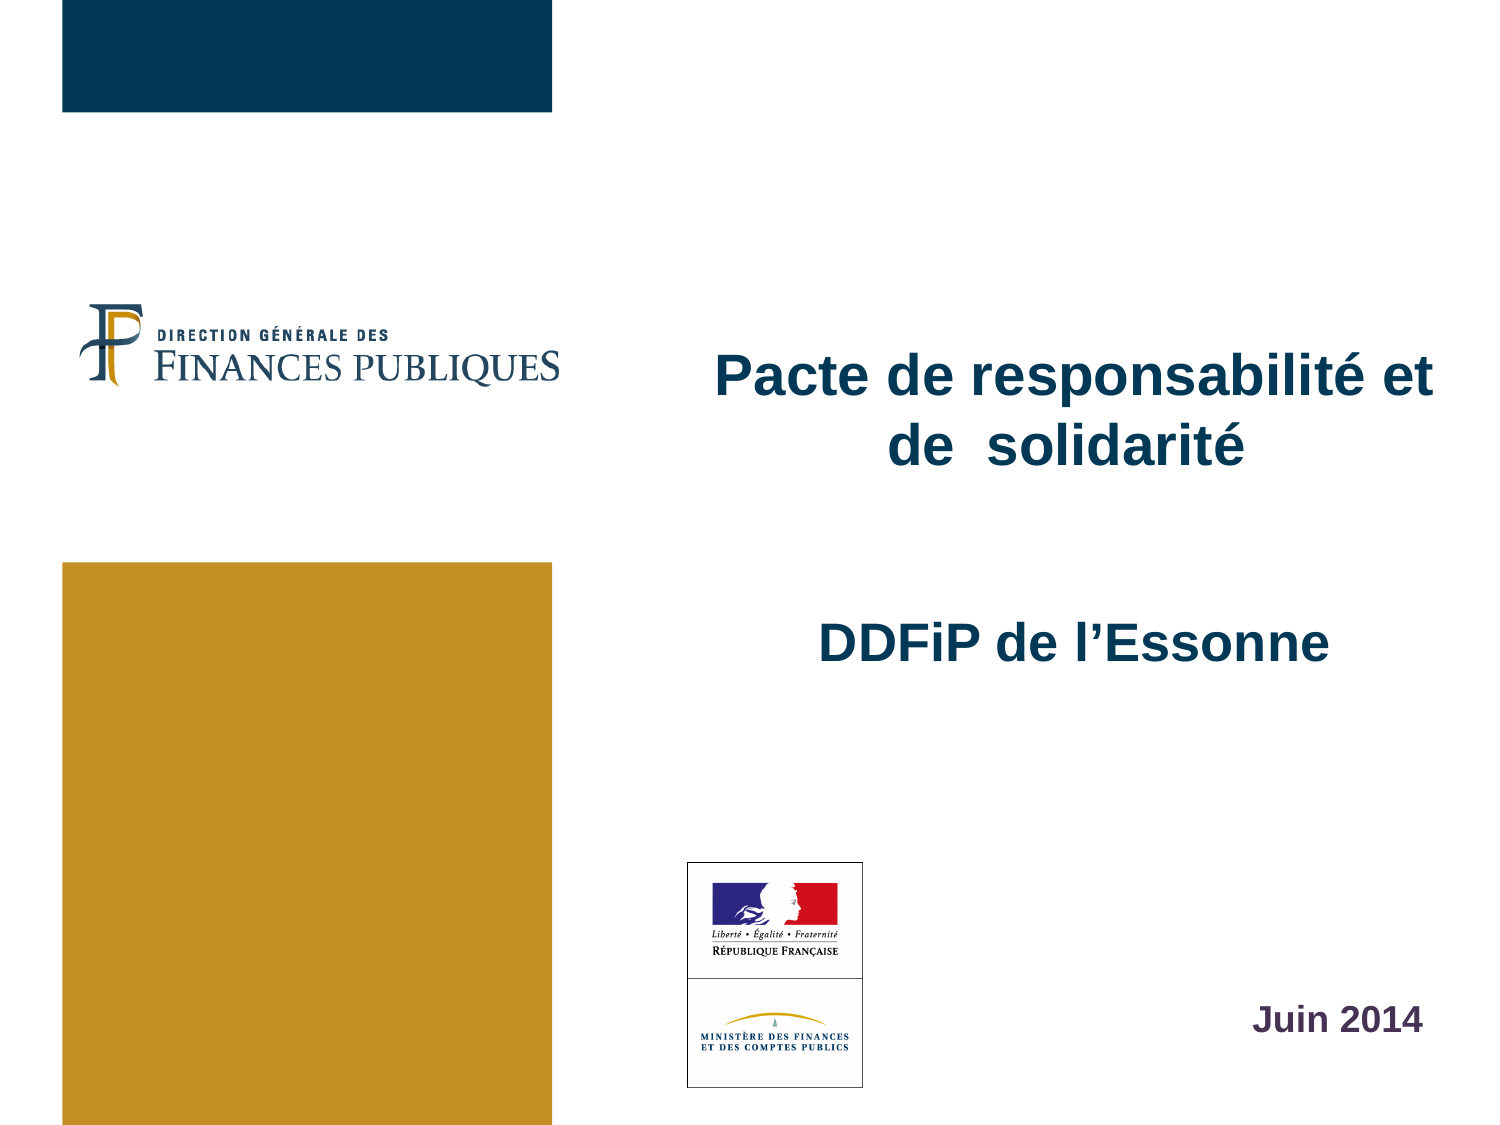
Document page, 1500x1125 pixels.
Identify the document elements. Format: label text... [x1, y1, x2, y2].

title Pacte de responsabilité et de solidarité DDFiP de l’Essonne [687, 337, 1463, 850]
picture [50, 274, 588, 416]
picture [687, 862, 863, 1088]
text_box Juin 2014 [1237, 987, 1438, 1048]
